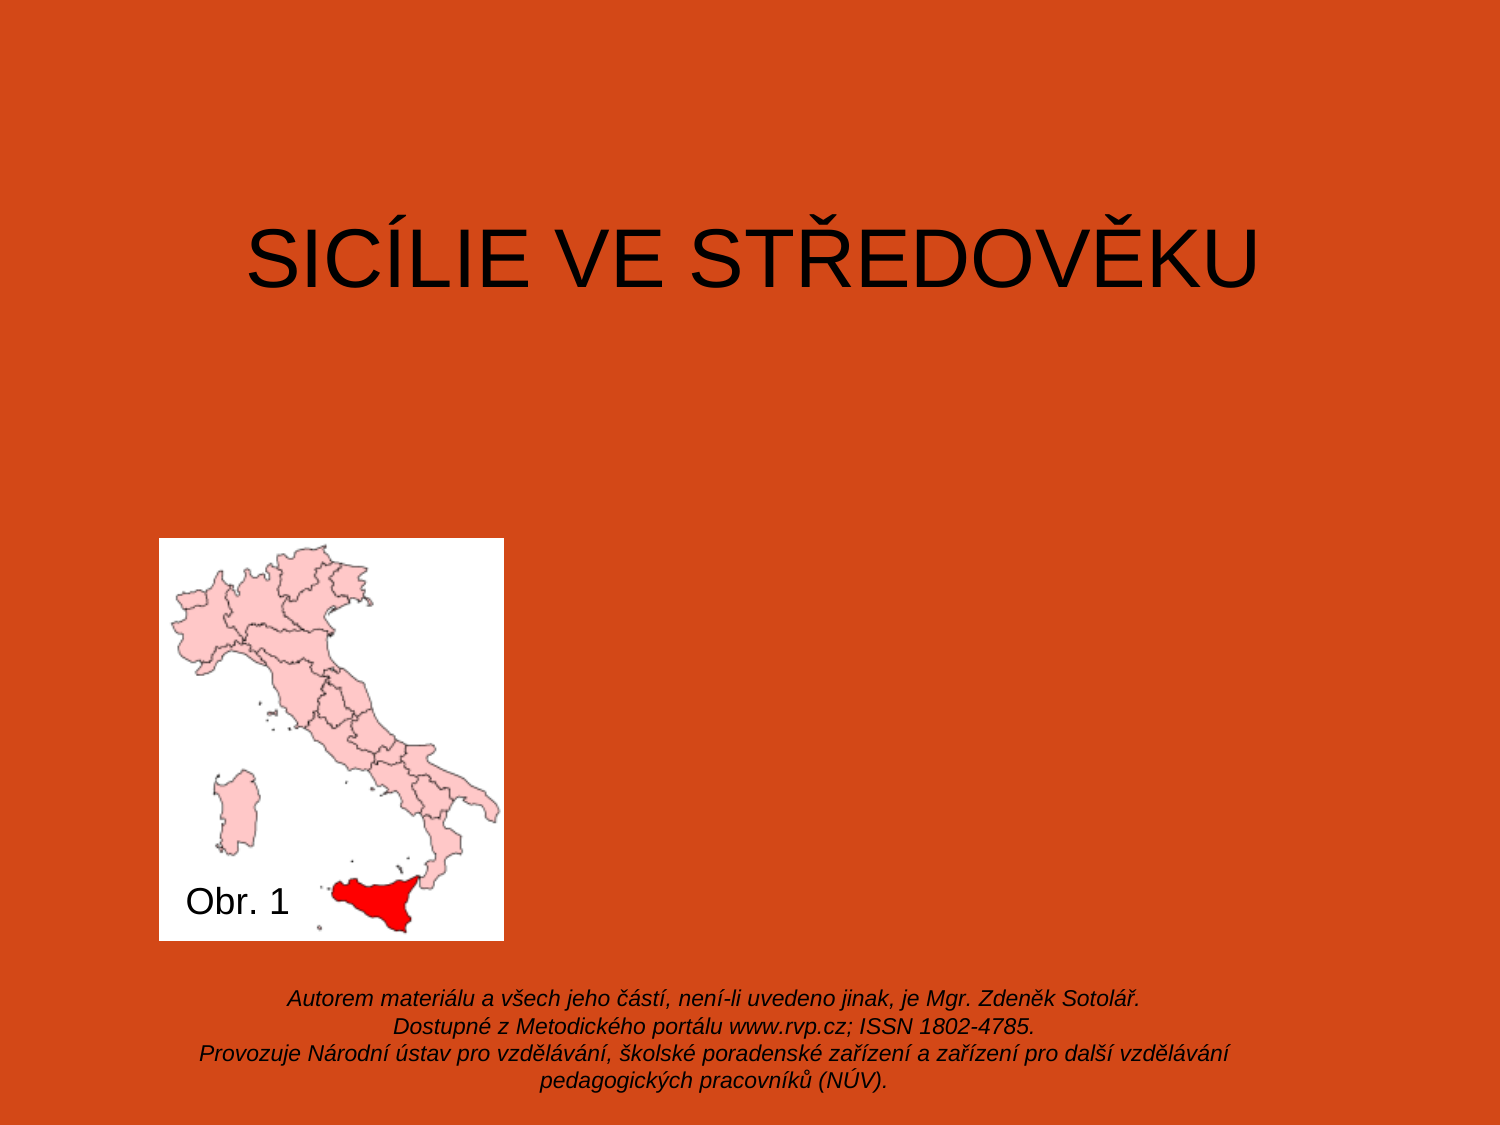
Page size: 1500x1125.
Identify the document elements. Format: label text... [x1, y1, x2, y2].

text_box Autorem materiálu a všech jeho částí, není-li uvedeno jinak, je Mgr. Zdeněk Sotolář. Dostupné z Metodického portálu www.rvp.cz; ISSN 1802-4785. Provozuje Národní ústav pro vzdělávání, školské poradenské zařízení a zařízení pro další vzdělávání pedagogických pracovníků (NÚV). [112, 976, 1317, 1125]
picture [159, 538, 504, 941]
text_box Obr. 1 [170, 869, 305, 930]
text_box SICÍLIE VE STŘEDOVĚKU [230, 196, 1365, 312]
